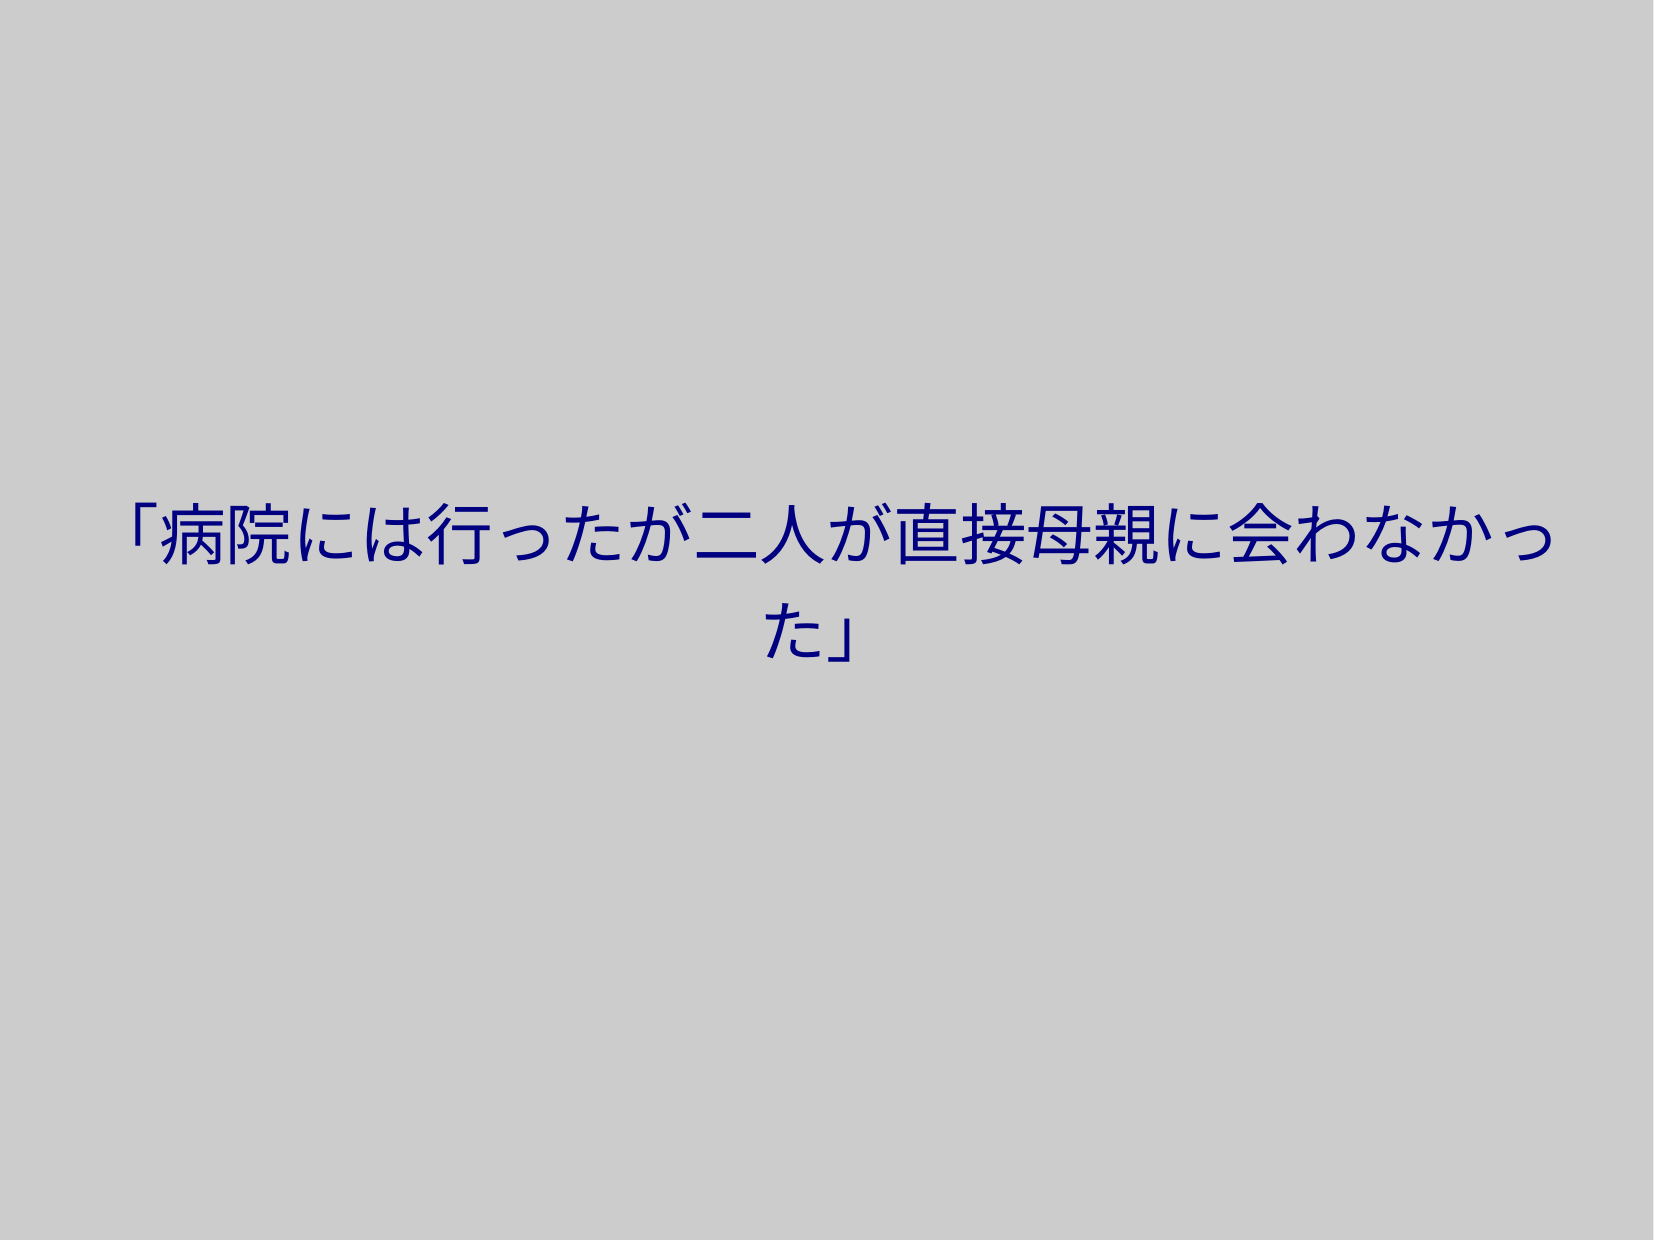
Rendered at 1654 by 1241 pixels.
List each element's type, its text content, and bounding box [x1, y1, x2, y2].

subtitle 「病院には行ったが二人が直接母親に会わなかった」 [82, 56, 1571, 1102]
